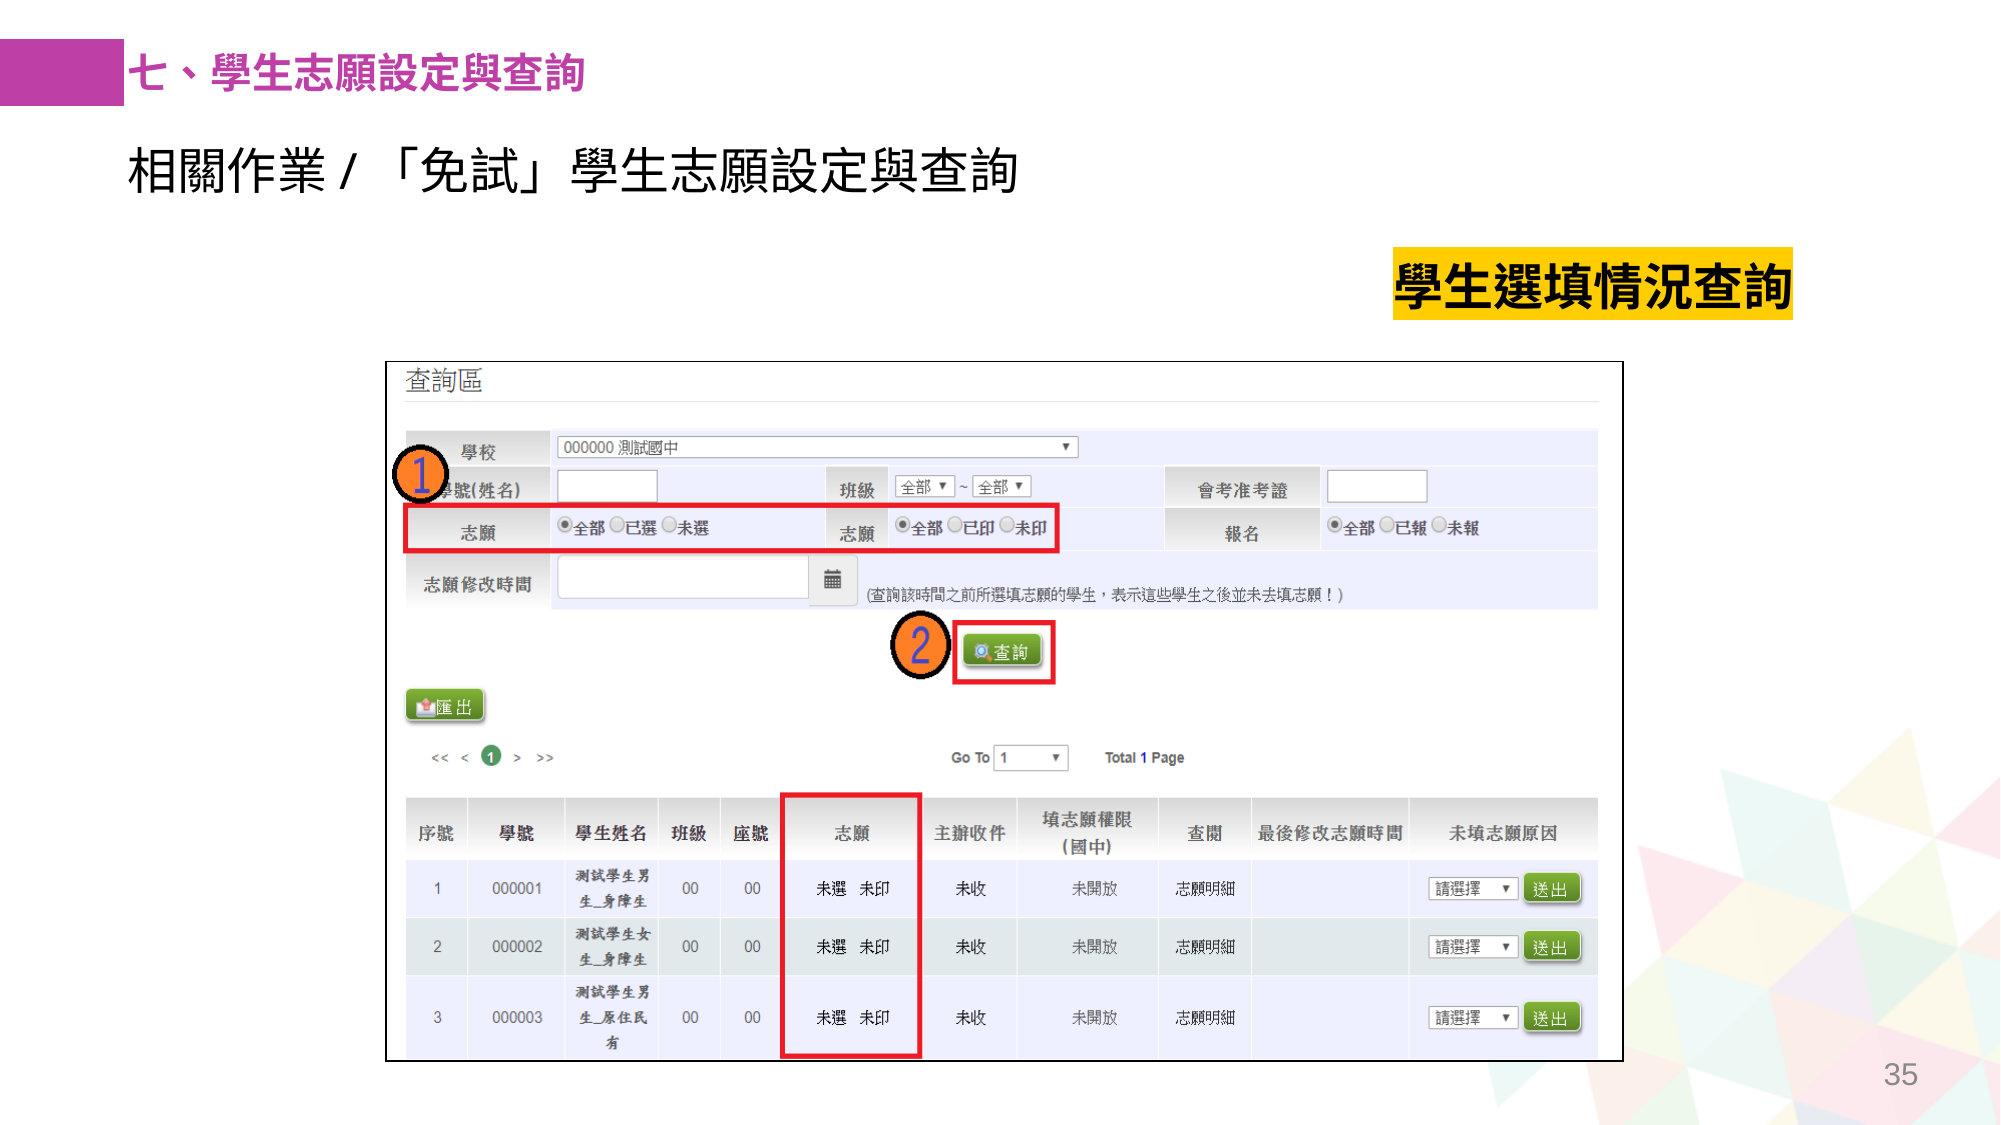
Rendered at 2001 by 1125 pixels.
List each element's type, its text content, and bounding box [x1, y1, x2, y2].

picture [386, 362, 1623, 1061]
text_box 相關作業/「免試」學生志願設定與查詢 [112, 132, 1022, 209]
text_box [0, 39, 124, 106]
text_box 35 [1868, 1038, 1989, 1125]
text_box 七、學生志願設定與查詢 [112, 38, 673, 105]
text_box 學生選填情況查詢 [1318, 239, 1869, 331]
